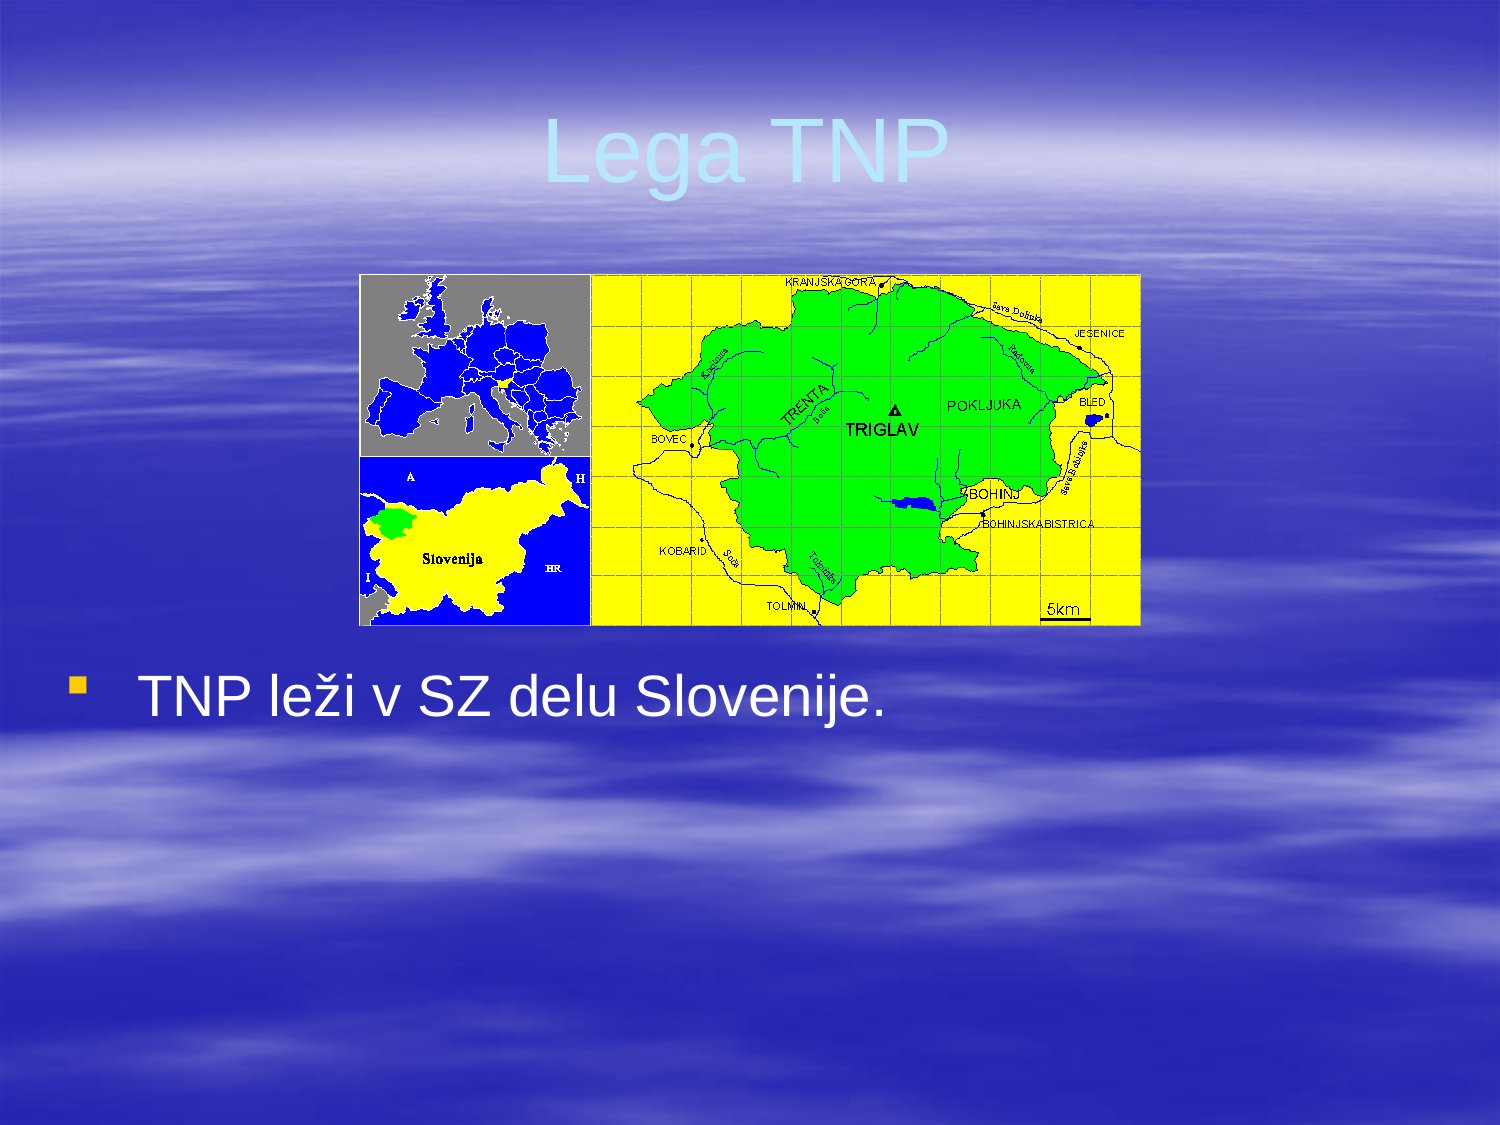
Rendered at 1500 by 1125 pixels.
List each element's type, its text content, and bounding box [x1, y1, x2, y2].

title Lega TNP [49, 37, 1446, 255]
picture [0, 0, 1500, 1125]
list TNP leži v SZ delu Slovenije. [49, 650, 1451, 1001]
